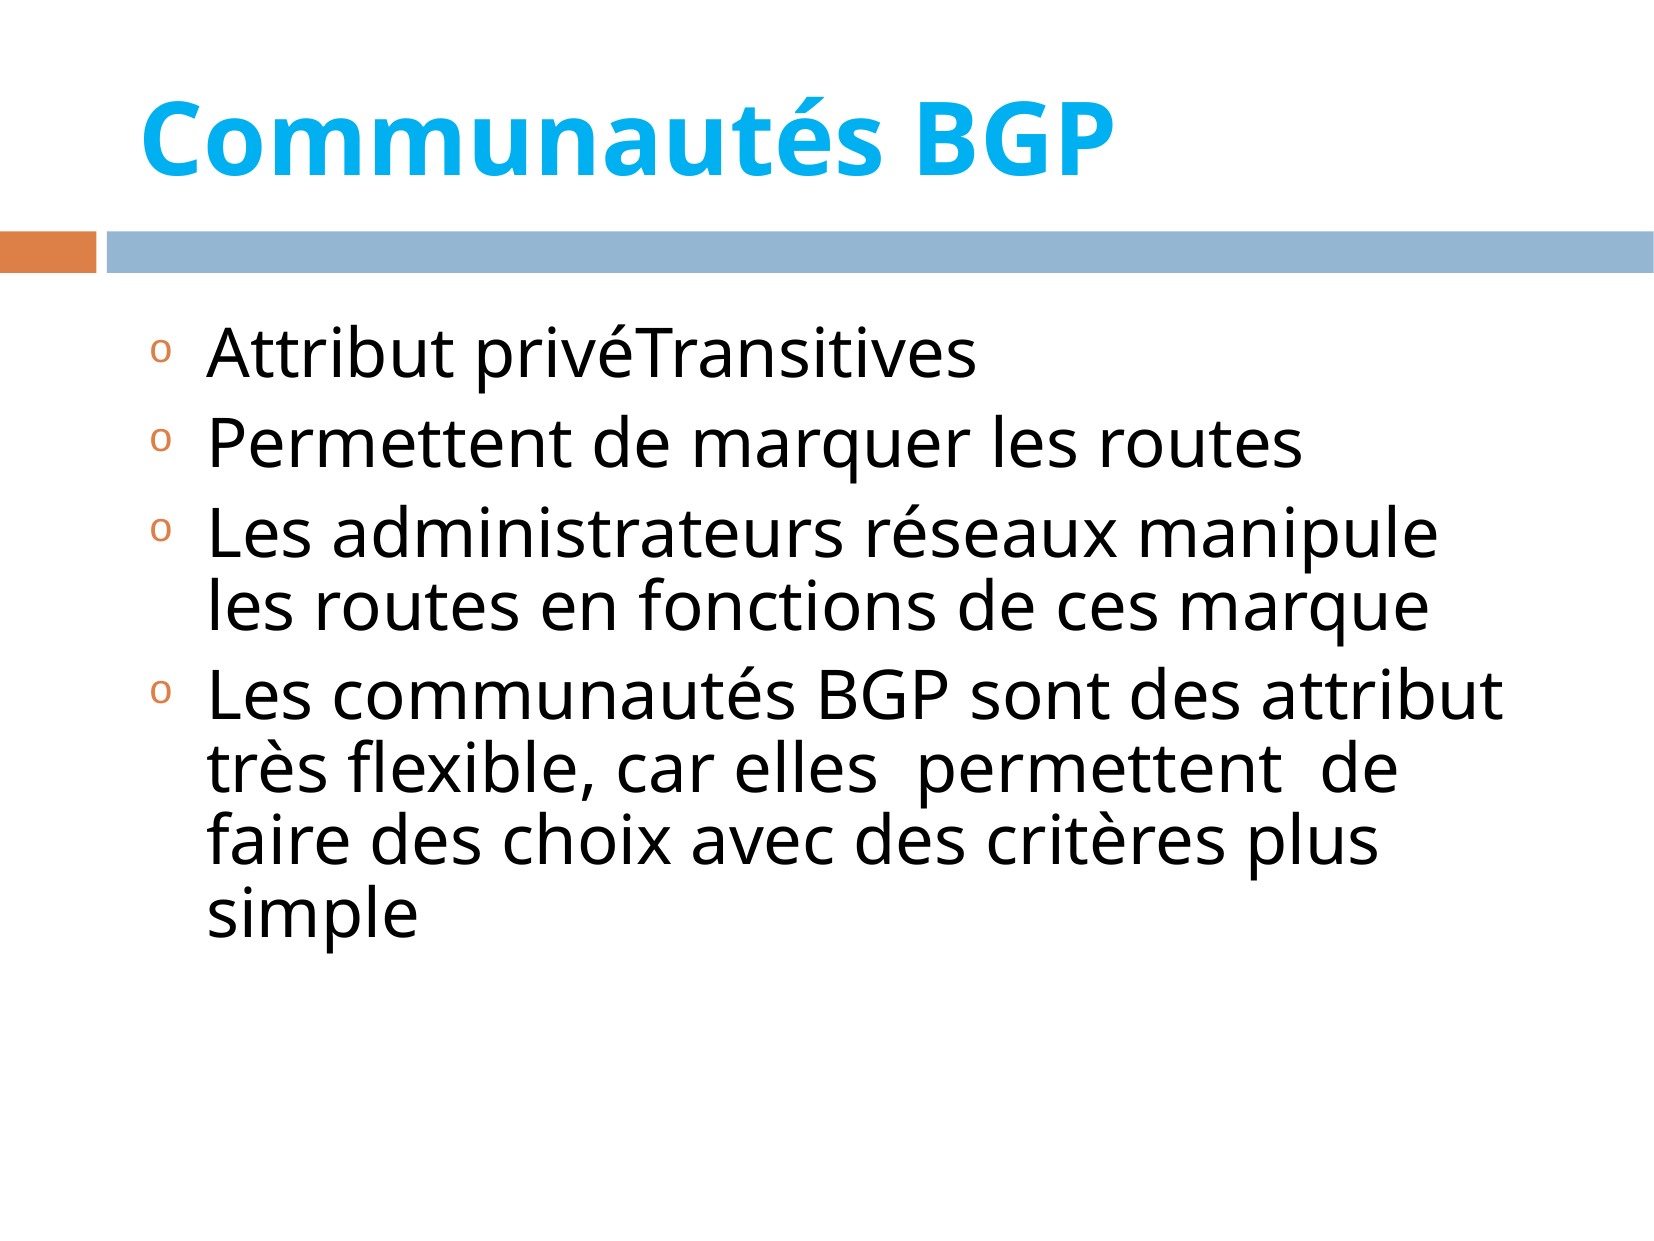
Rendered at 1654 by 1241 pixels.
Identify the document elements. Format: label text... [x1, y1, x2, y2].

title Communautés BGP [123, 41, 1530, 249]
list Attribut privéTransitives Permettent de marquer les routes Les administrateurs réseaux manipule les routes en fonctions de ces marque Les communautés BGP sont des attribut très flexible, car elles permettent de faire des choix avec des critères plus simple [123, 261, 1530, 1006]
